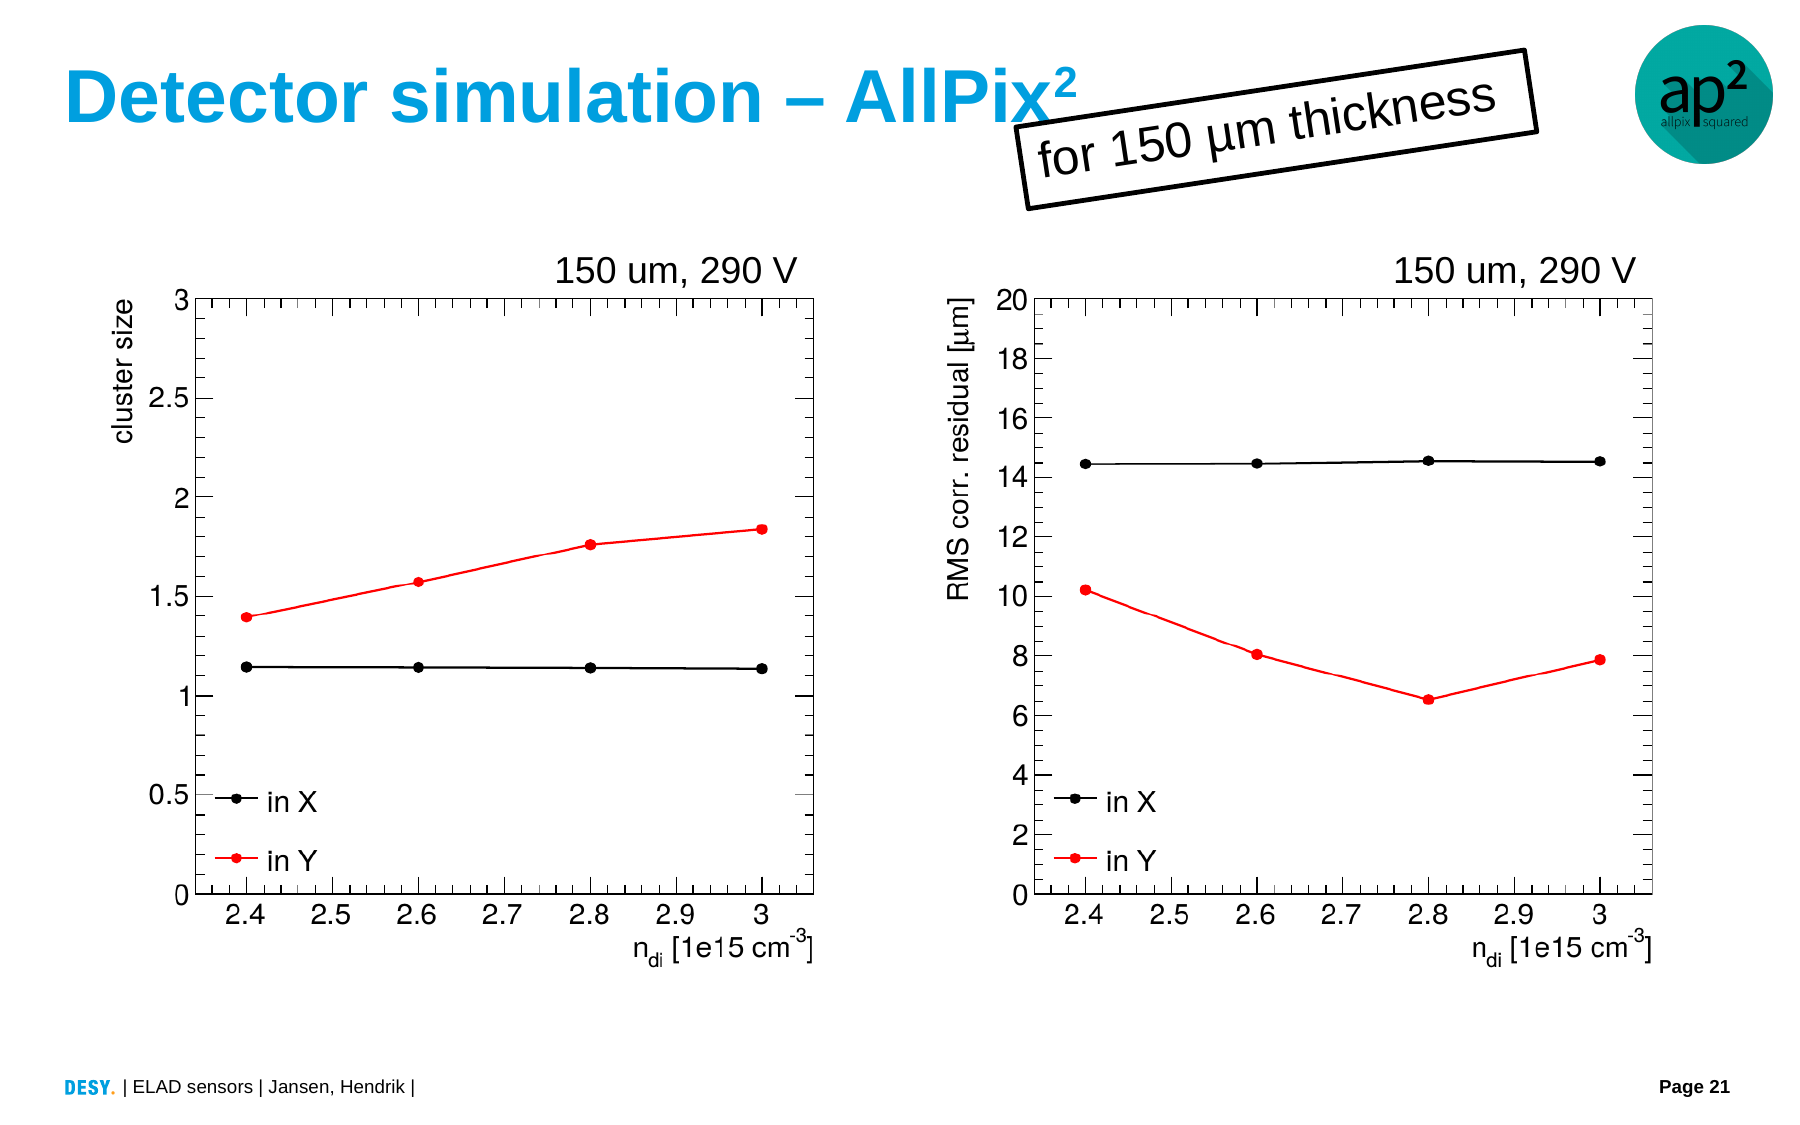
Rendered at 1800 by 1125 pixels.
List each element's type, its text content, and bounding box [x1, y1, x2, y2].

text_box 150 um, 290 V [1378, 242, 1652, 300]
picture [86, 224, 902, 976]
picture [1635, 25, 1773, 164]
text_box 150 um, 290 V [539, 242, 813, 300]
title Detector simulation – AllPix2 [64, 57, 1436, 132]
picture [925, 224, 1740, 976]
text_box for 150 µm thickness [1015, 50, 1537, 209]
